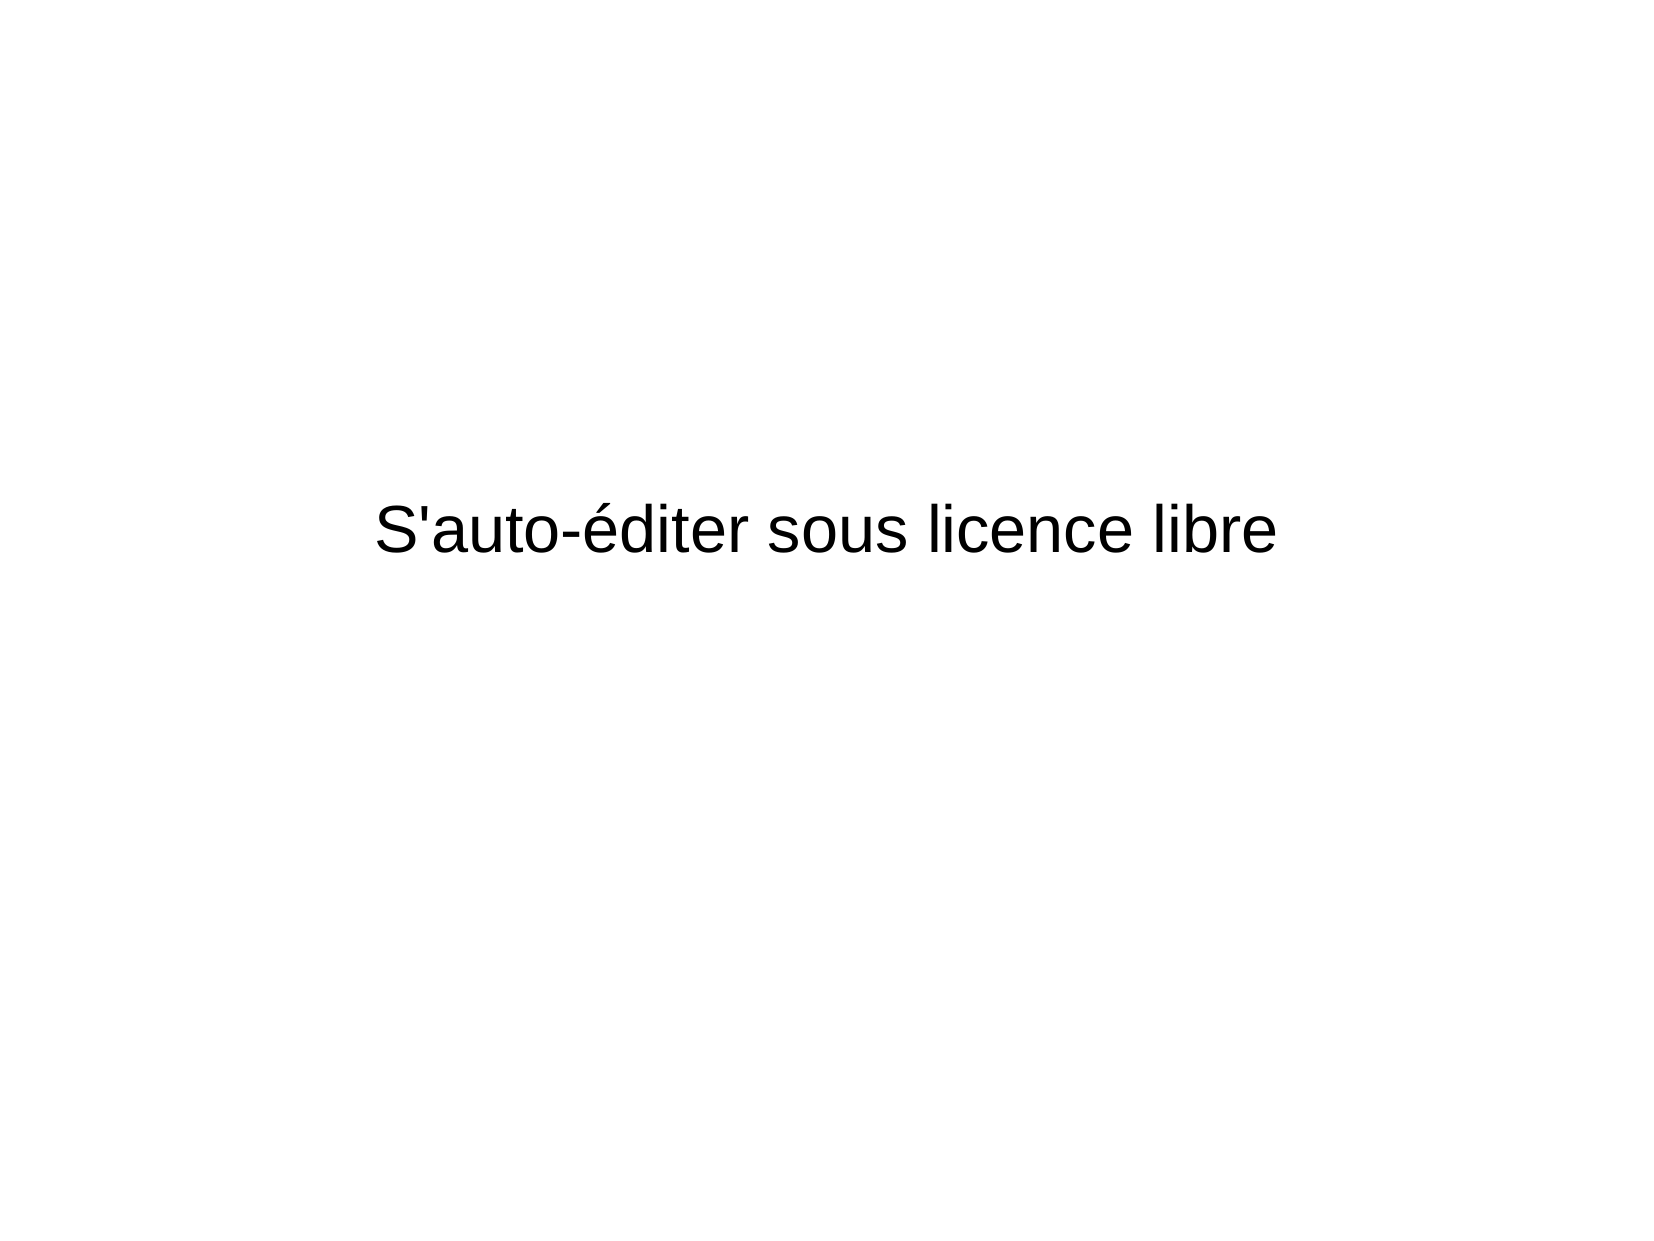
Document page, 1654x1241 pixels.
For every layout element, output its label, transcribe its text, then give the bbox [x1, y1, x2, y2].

subtitle S'auto-éditer sous licence libre [82, 49, 1571, 1010]
